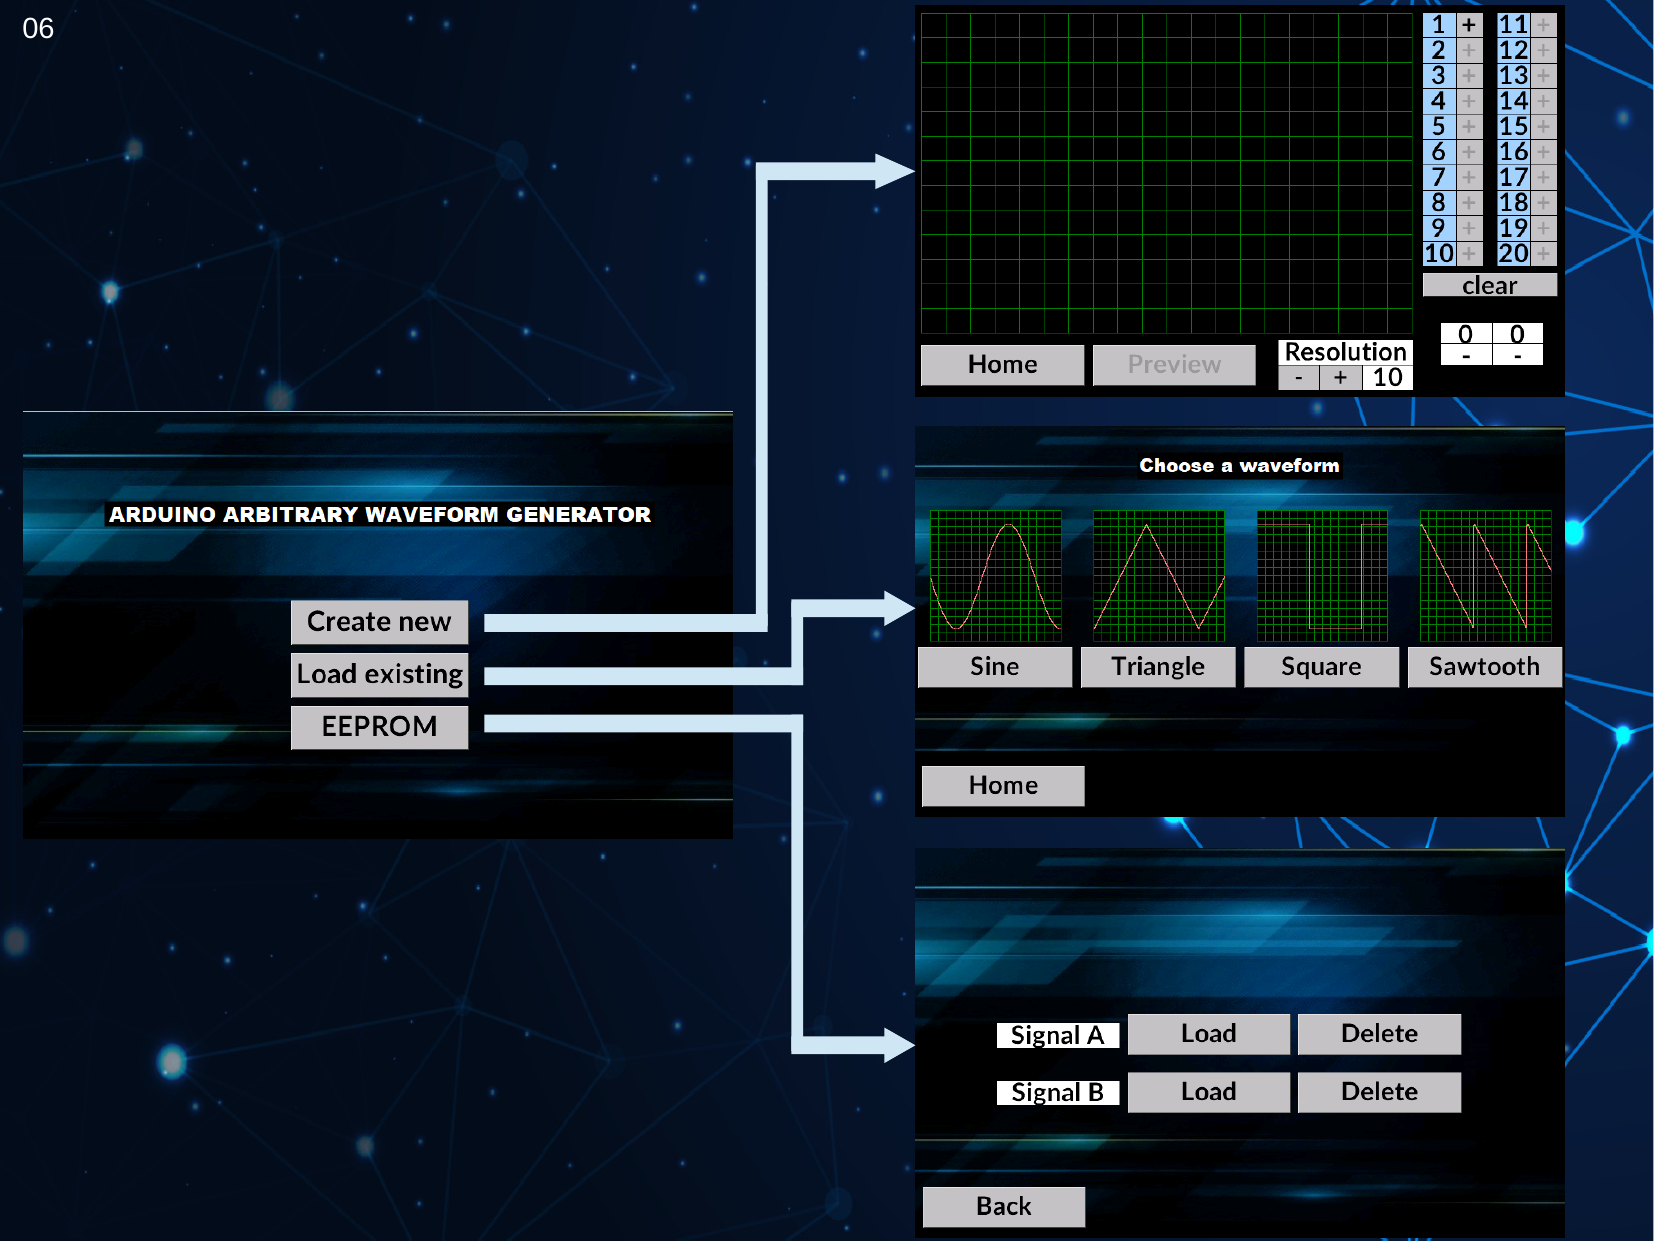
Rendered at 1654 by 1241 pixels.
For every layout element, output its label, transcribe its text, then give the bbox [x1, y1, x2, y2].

text_box [484, 153, 916, 632]
title 06 [6, 5, 71, 48]
text_box [484, 590, 916, 686]
picture [0, 0, 1654, 1241]
text_box [484, 714, 916, 1064]
